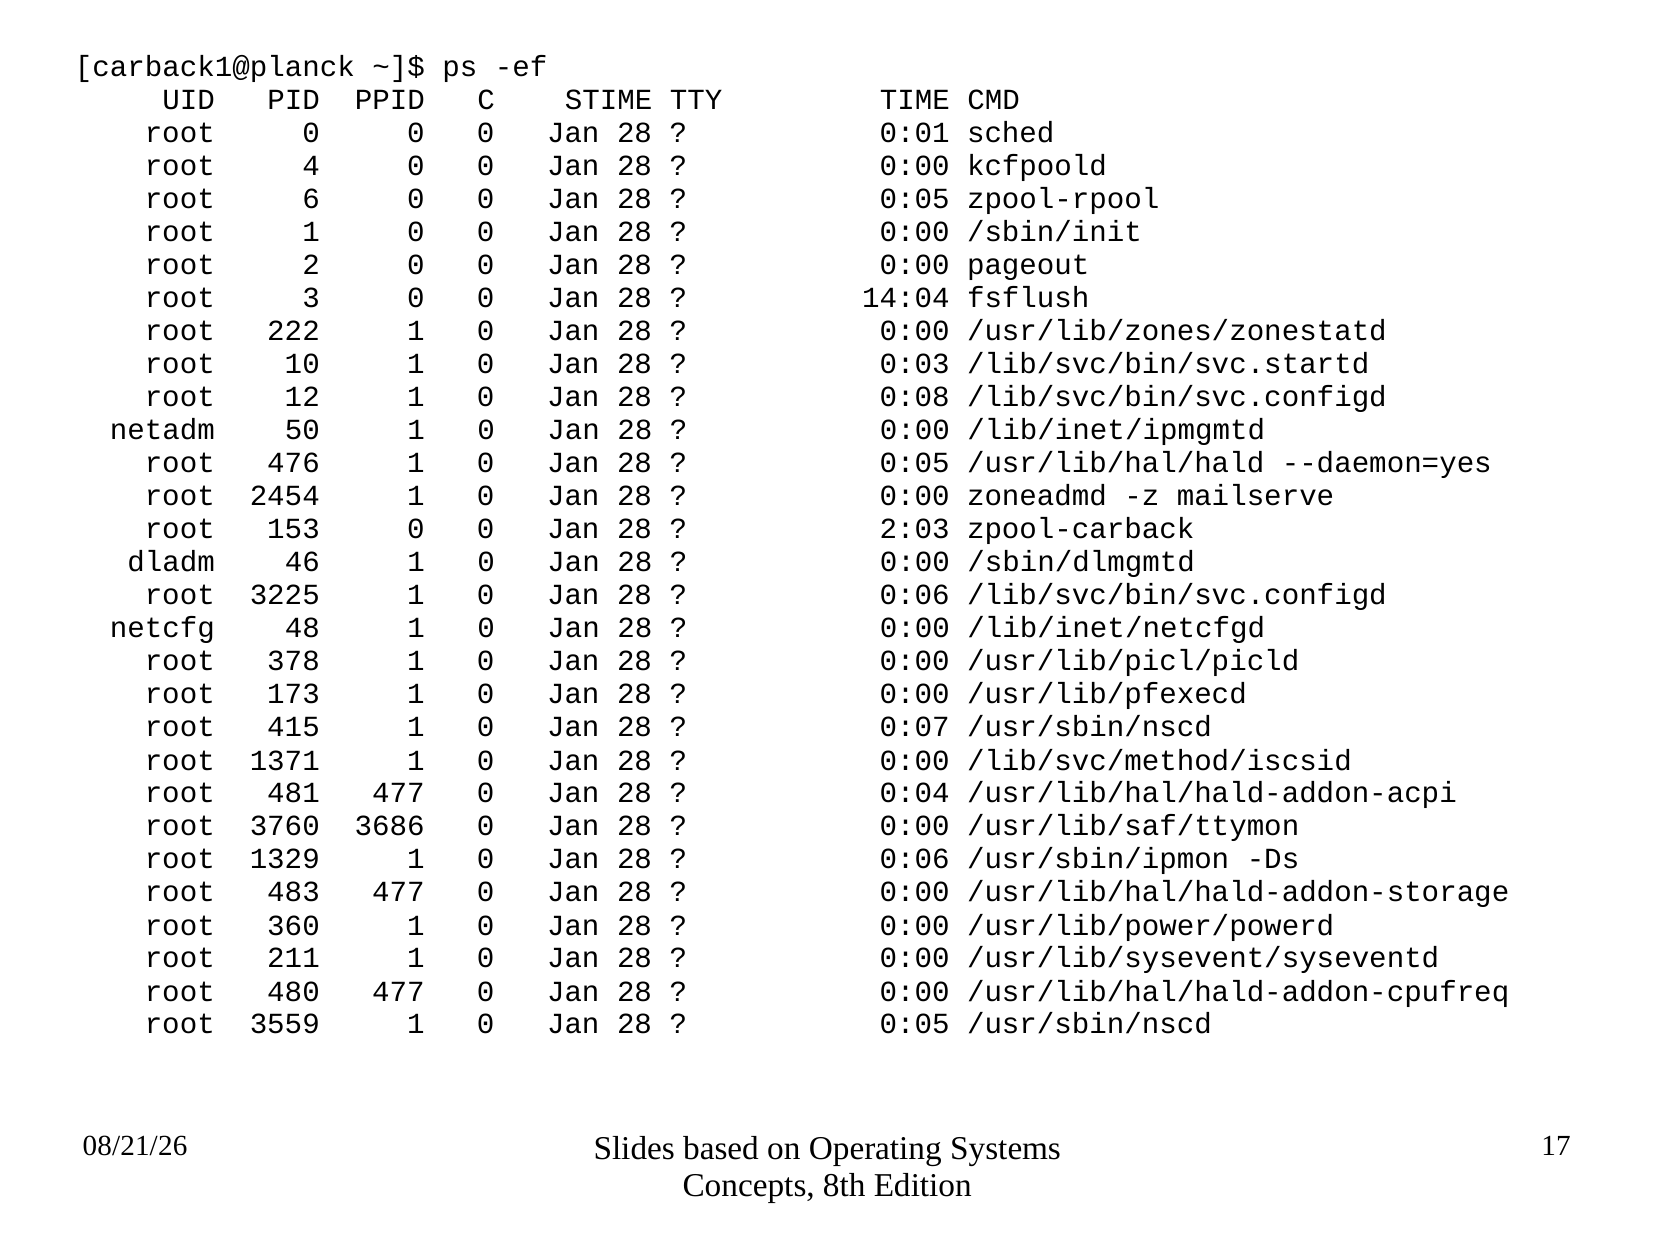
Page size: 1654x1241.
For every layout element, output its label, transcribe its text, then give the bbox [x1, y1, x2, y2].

text_box [carback1@planck ~]$ ps -ef UID PID PPID C STIME TTY TIME CMD root 0 0 0 Jan 28 ? 0:01 sched root 4 0 0 Jan 28 ? 0:00 kcfpoold root 6 0 0 Jan 28 ? 0:05 zpool-rpool root 1 0 0 Jan 28 ? 0:00 /sbin/init root 2 0 0 Jan 28 ? 0:00 pageout root 3 0 0 Jan 28 ? 14:04 fsflush root 222 1 0 Jan 28 ? 0:00 /usr/lib/zones/zonestatd root 10 1 0 Jan 28 ? 0:03 /lib/svc/bin/svc.startd root 12 1 0 Jan 28 ? 0:08 /lib/svc/bin/svc.configd netadm 50 1 0 Jan 28 ? 0:00 /lib/inet/ipmgmtd root 476 1 0 Jan 28 ? 0:05 /usr/lib/hal/hald --daemon=yes root 2454 1 0 Jan 28 ? 0:00 zoneadmd -z mailserve root 153 0 0 Jan 28 ? 2:03 zpool-carback dladm 46 1 0 Jan 28 ? 0:00 /sbin/dlmgmtd root 3225 1 0 Jan 28 ? 0:06 /lib/svc/bin/svc.configd netcfg 48 1 0 Jan 28 ? 0:00 /lib/inet/netcfgd root 378 1 0 Jan 28 ? 0:00 /usr/lib/picl/picld root 173 1 0 Jan 28 ? 0:00 /usr/lib/pfexecd root 415 1 0 Jan 28 ? 0:07 /usr/sbin/nscd root 1371 1 0 Jan 28 ? 0:00 /lib/svc/method/iscsid root 481 477 0 Jan 28 ? 0:04 /usr/lib/hal/hald-addon-acpi root 3760 3686 0 Jan 28 ? 0:00 /usr/lib/saf/ttymon root 1329 1 0 Jan 28 ? 0:06 /usr/sbin/ipmon -Ds root 483 477 0 Jan 28 ? 0:00 /usr/lib/hal/hald-addon-storage root 360 1 0 Jan 28 ? 0:00 /usr/lib/power/powerd root 211 1 0 Jan 28 ? 0:00 /usr/lib/sysevent/syseventd root 480 477 0 Jan 28 ? 0:00 /usr/lib/hal/hald-addon-cpufreq root 3559 1 0 Jan 28 ? 0:05 /usr/sbin/nscd [60, 45, 1606, 1051]
